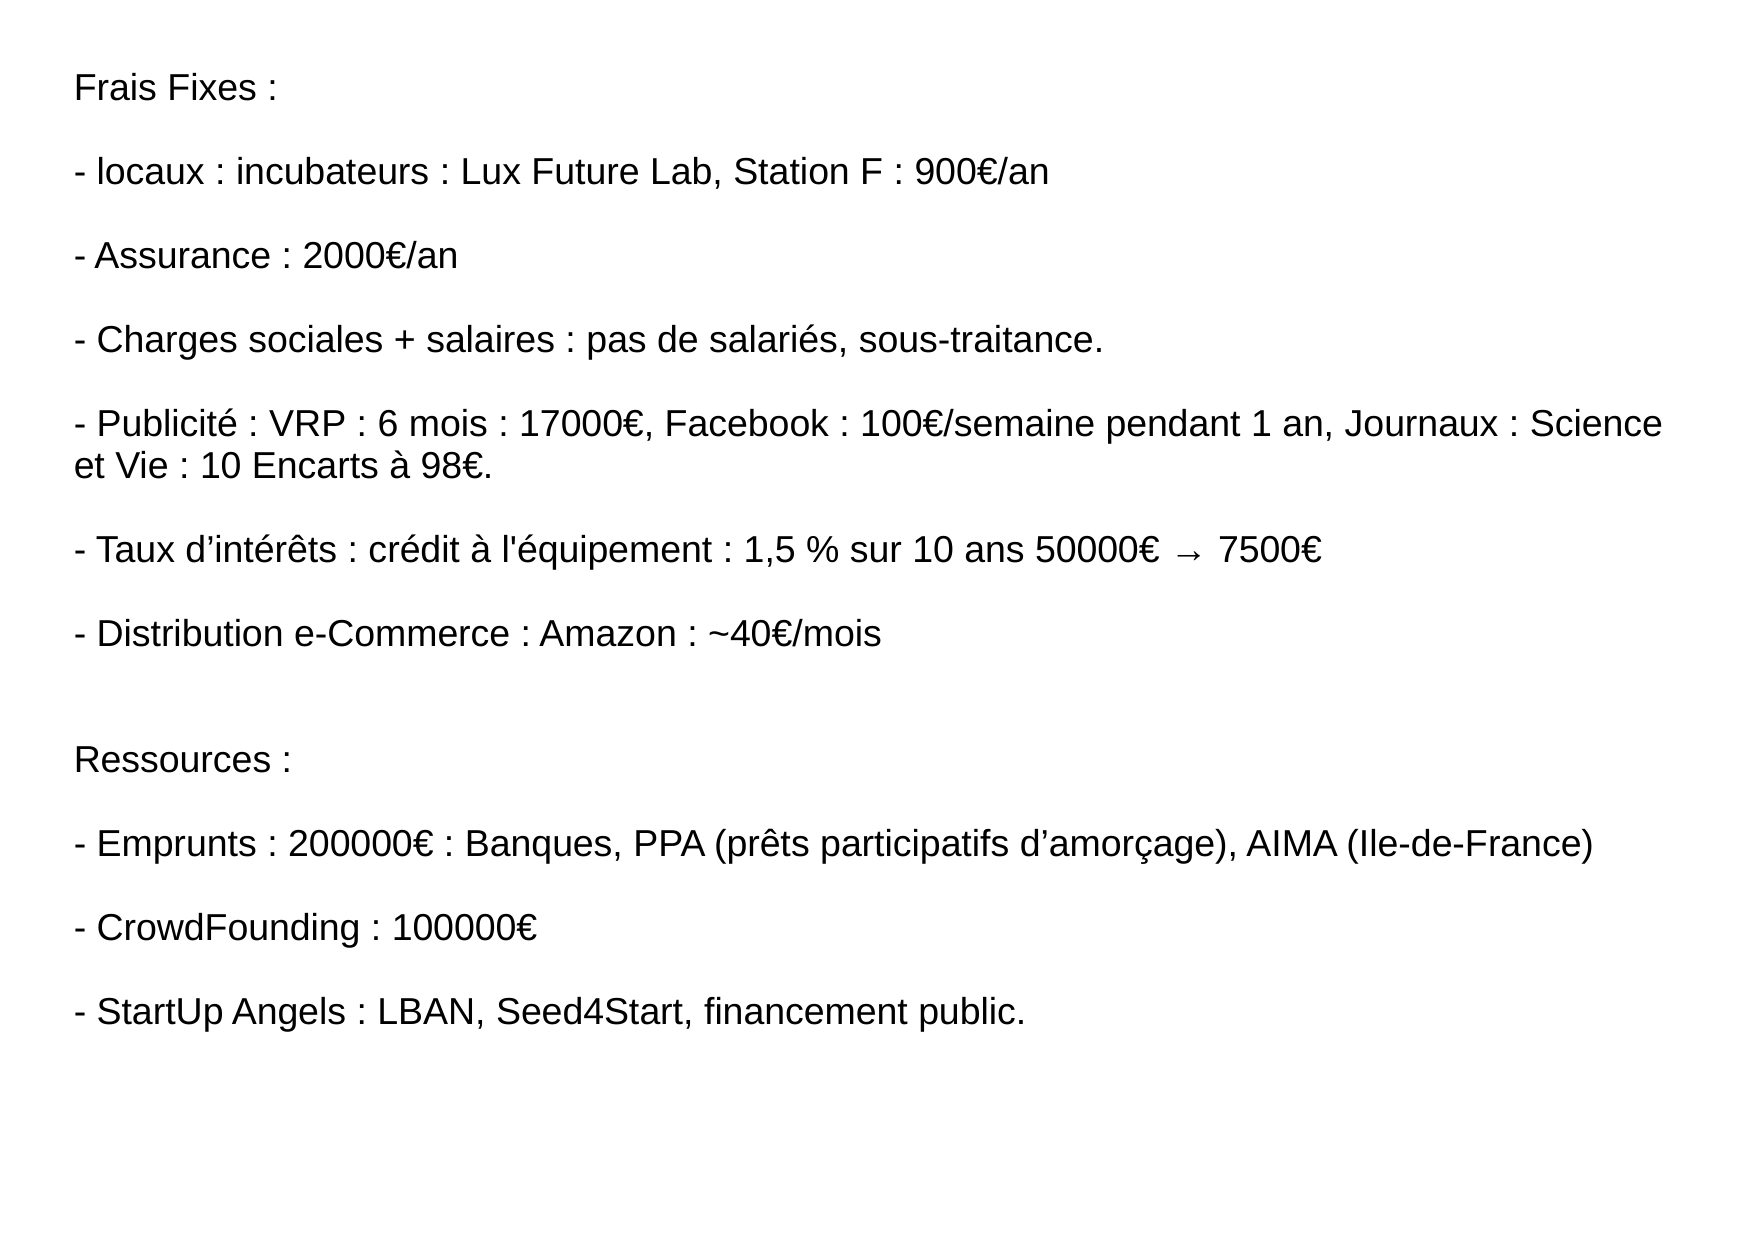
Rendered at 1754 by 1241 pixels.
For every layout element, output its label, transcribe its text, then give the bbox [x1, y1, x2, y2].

text_box Frais Fixes : - locaux : incubateurs : Lux Future Lab, Station F : 900€/an - Assurance : 2000€/an - Charges sociales + salaires : pas de salariés, sous-traitance. - Publicité : VRP : 6 mois : 17000€, Facebook : 100€/semaine pendant 1 an, Journaux : Science et Vie : 10 Encarts à 98€. - Taux d’intérêts : crédit à l'équipement : 1,5 % sur 10 ans 50000€ → 7500€ - Distribution e-Commerce : Amazon : ~40€/mois Ressources : - Emprunts : 200000€ : Banques, PPA (prêts participatifs d’amorçage), AIMA (Ile-de-France) - CrowdFounding : 100000€ - StartUp Angels : LBAN, Seed4Start, financement public. [59, 59, 1679, 1040]
